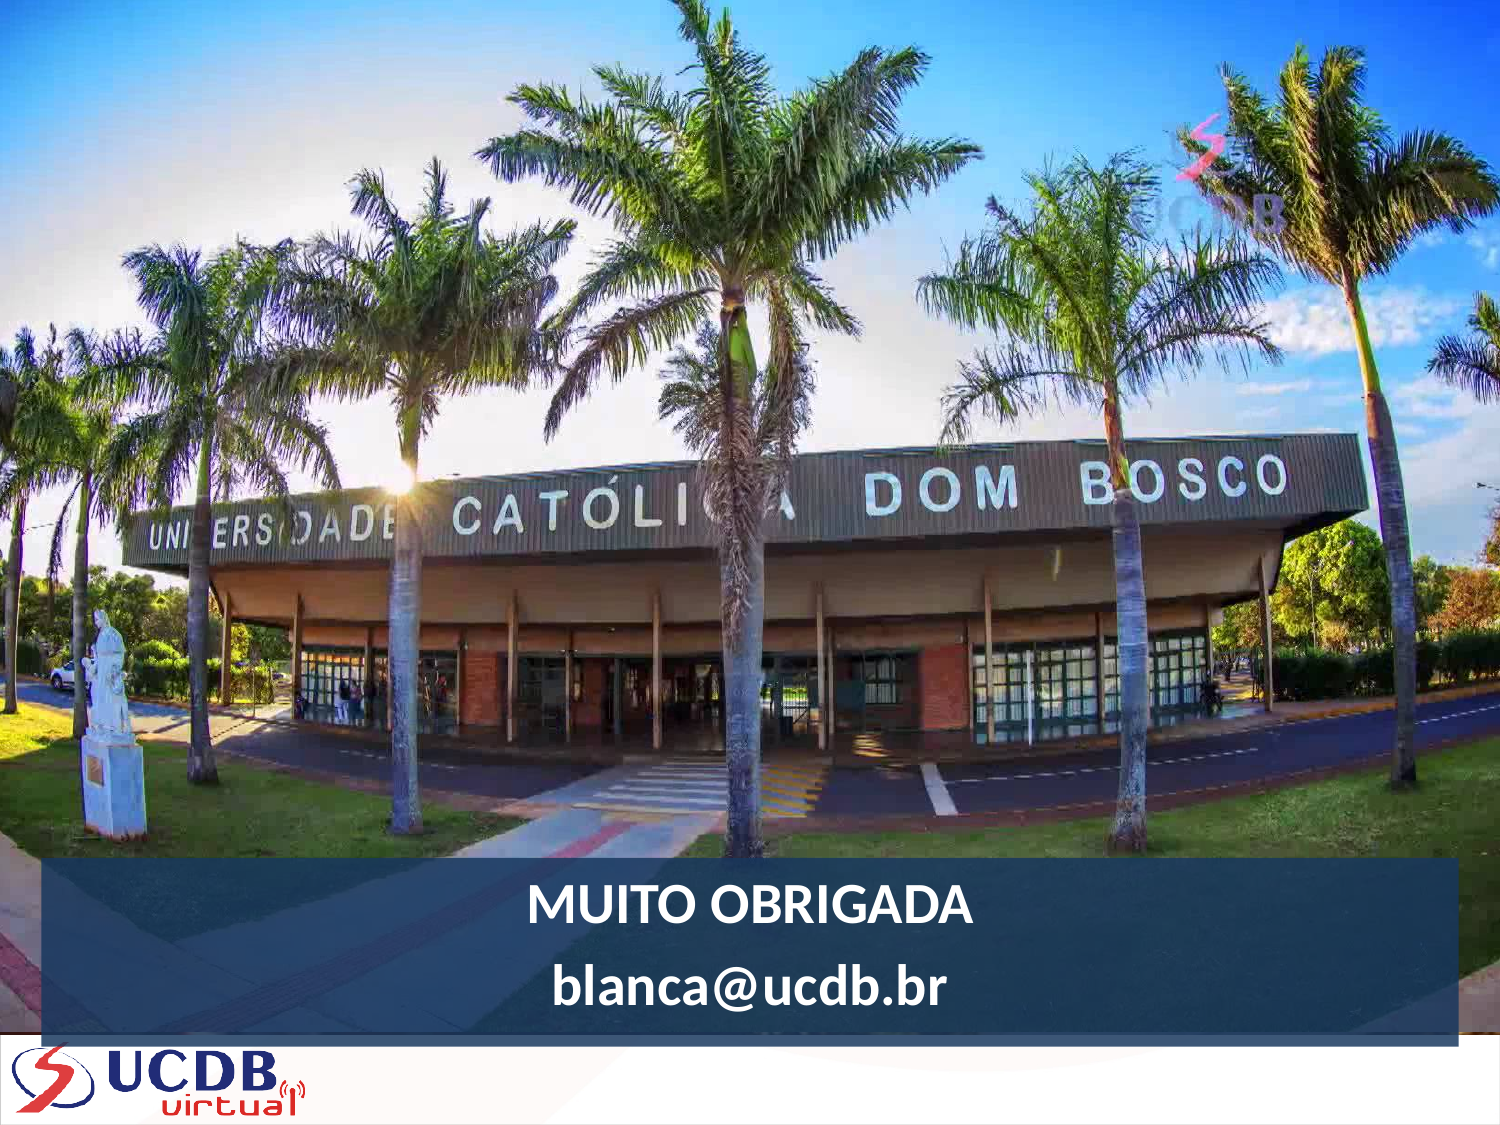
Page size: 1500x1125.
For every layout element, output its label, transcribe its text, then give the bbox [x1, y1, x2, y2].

text_box MUITO OBRIGADA blanca@ucdb.br [41, 857, 1459, 1047]
picture [0, 0, 1500, 1125]
